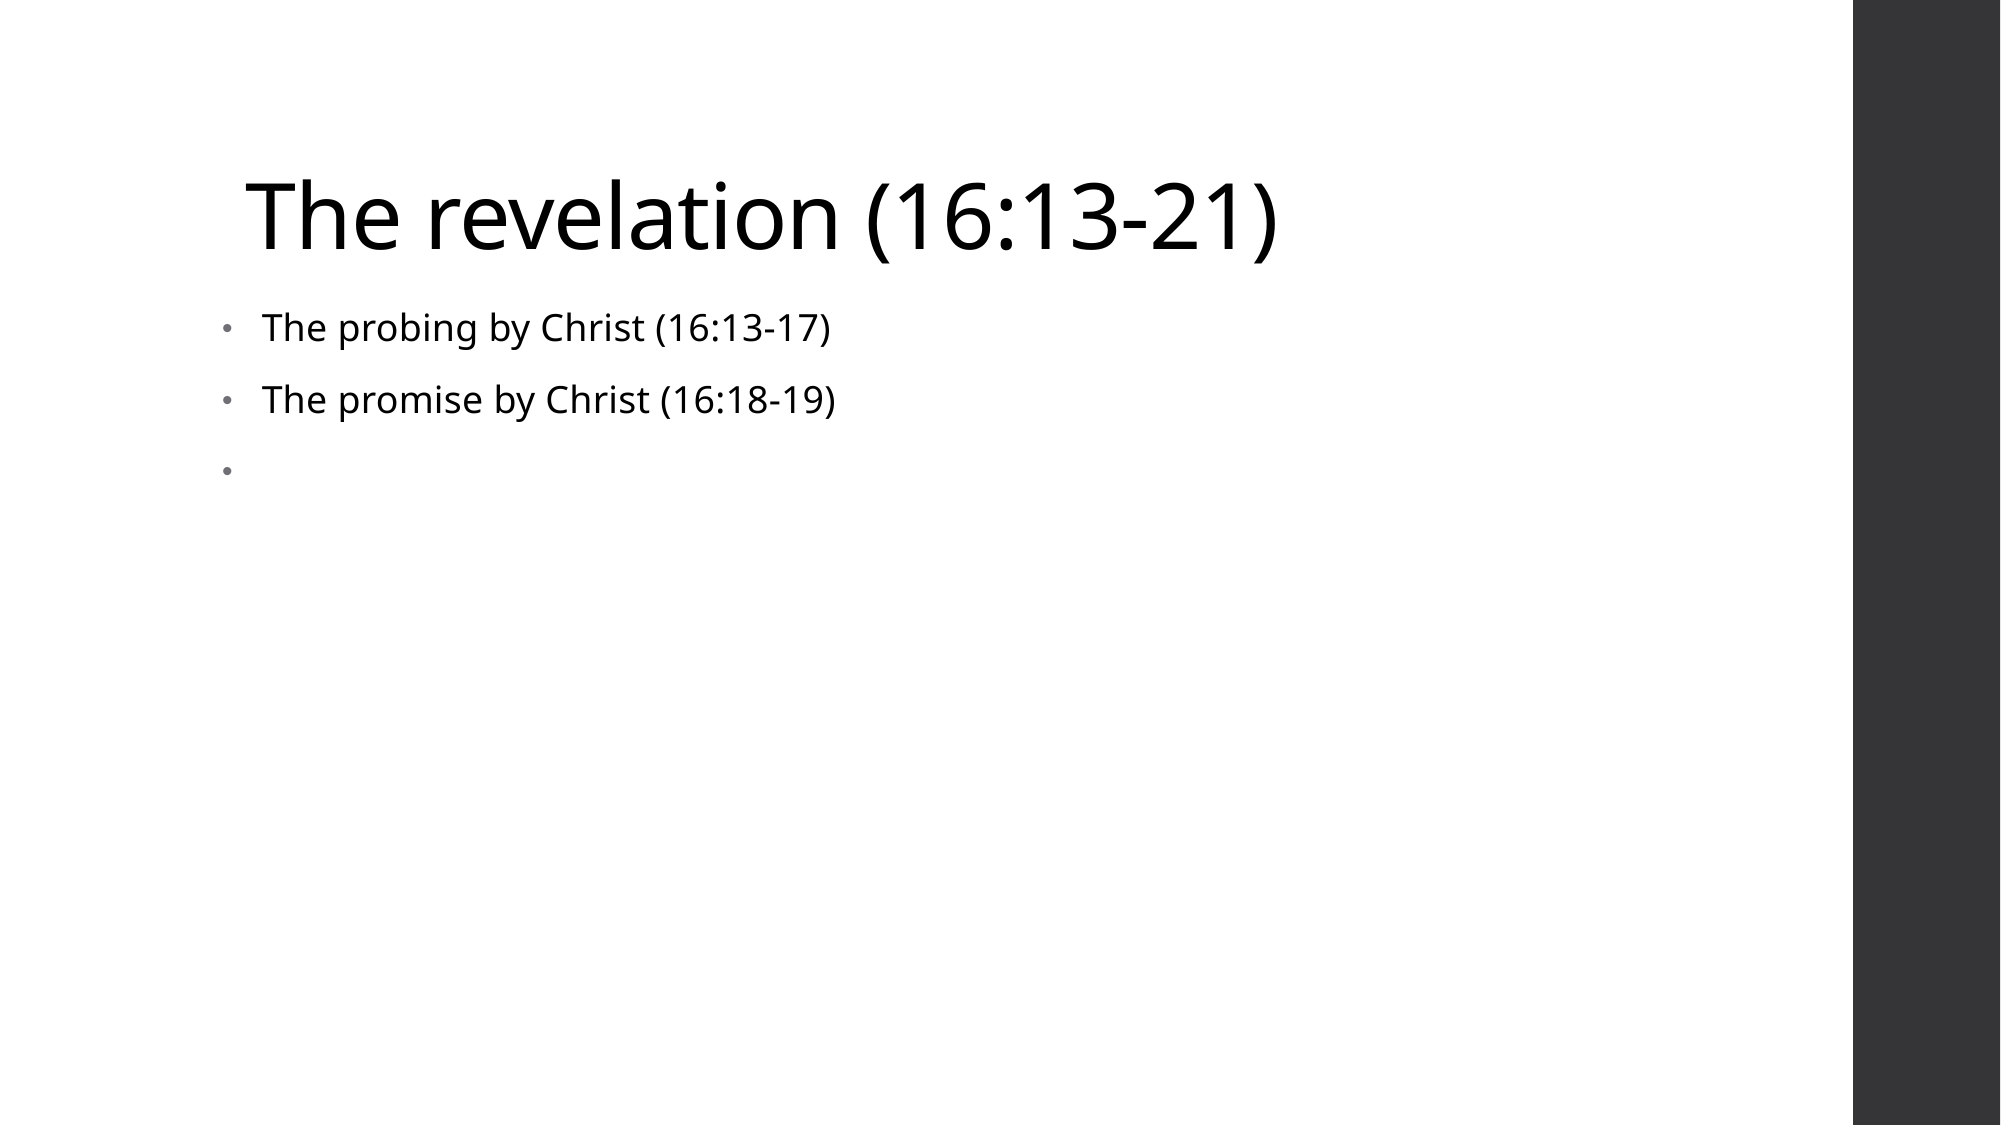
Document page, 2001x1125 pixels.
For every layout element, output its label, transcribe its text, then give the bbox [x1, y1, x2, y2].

title The revelation (16:13-21) [206, 60, 1797, 278]
list The probing by Christ (16:13-17) The promise by Christ (16:18-19) [206, 299, 1617, 1014]
